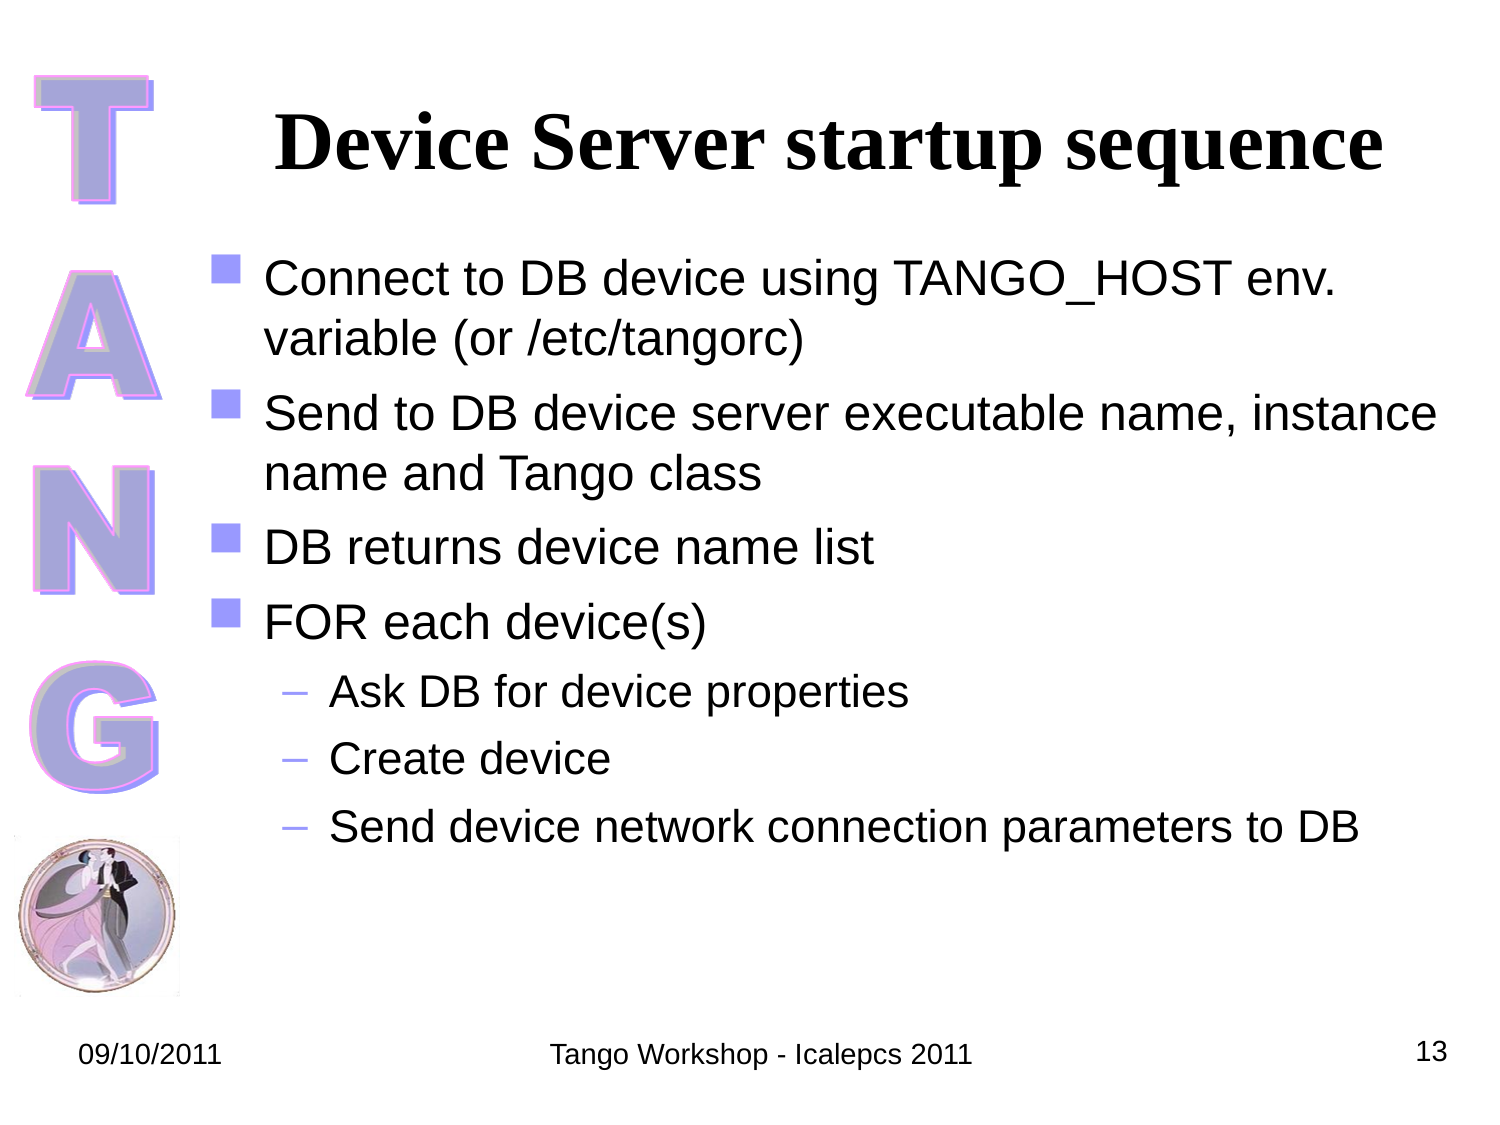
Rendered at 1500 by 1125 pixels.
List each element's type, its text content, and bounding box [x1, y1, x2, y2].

picture [13, 74, 184, 1001]
title Device Server startup sequence [192, 74, 1468, 199]
list Connect to DB device using TANGO_HOST env. variable (or /etc/tangorc) Send to DB device server executable name, instance name and Tango class DB returns device name list FOR each device(s) Ask DB for device properties Create device Send device network connection parameters to DB [192, 237, 1468, 1001]
